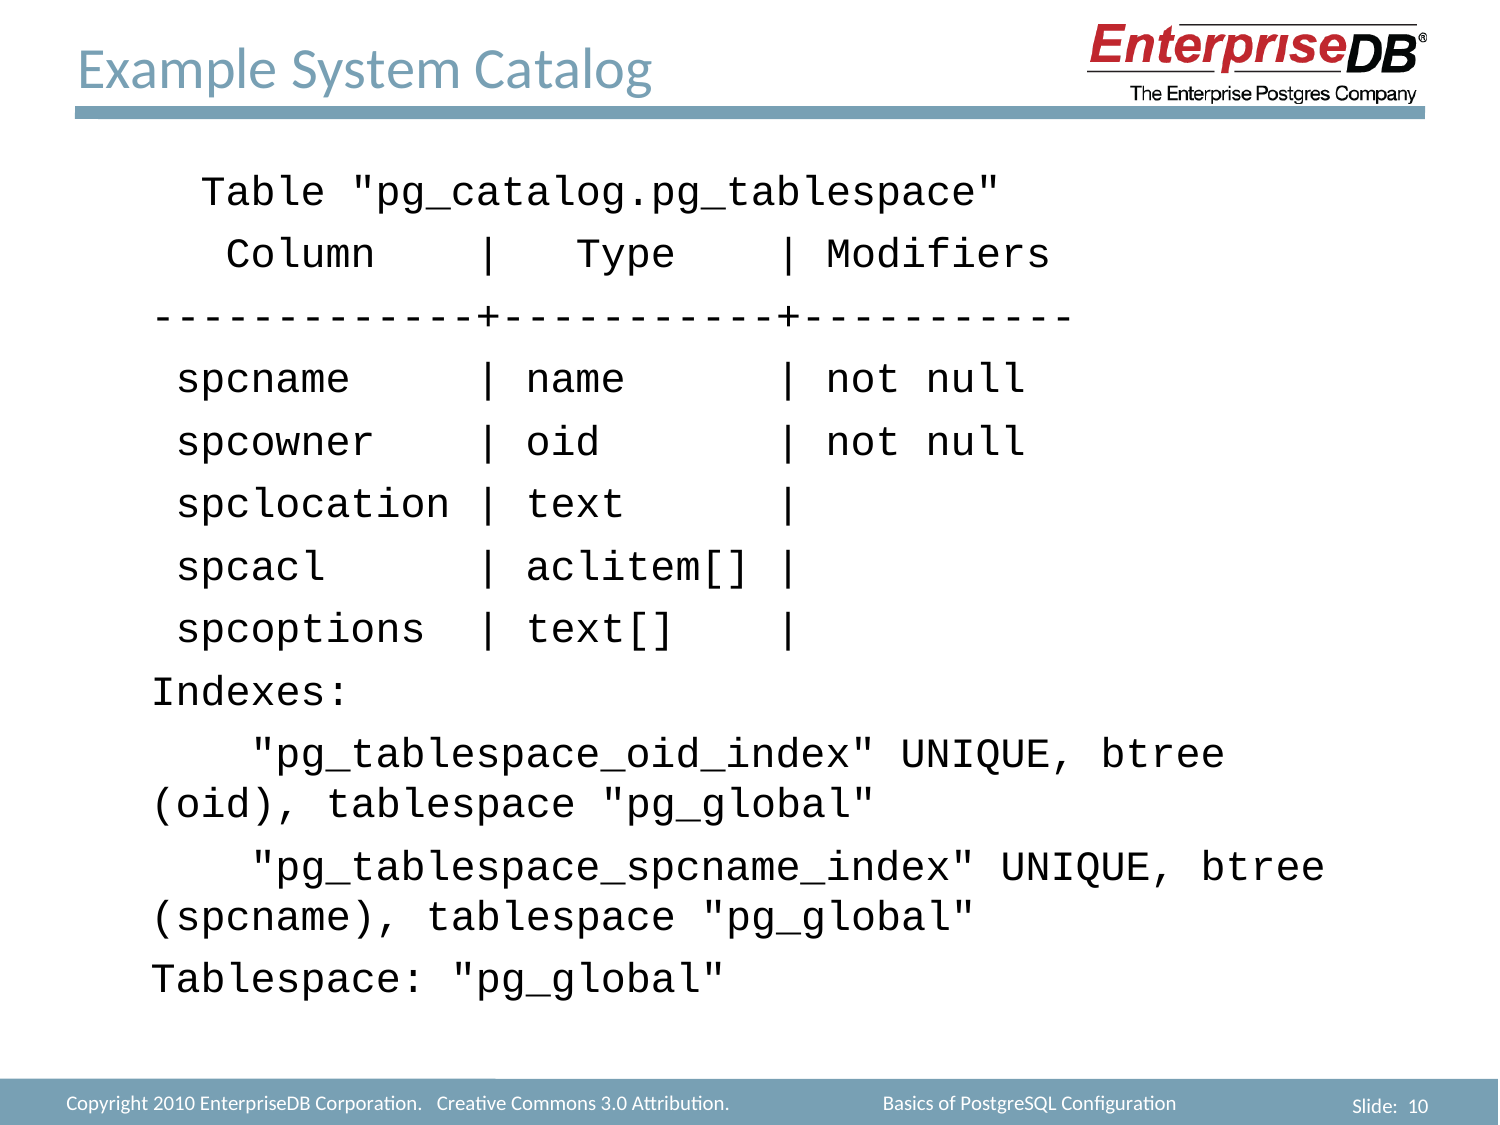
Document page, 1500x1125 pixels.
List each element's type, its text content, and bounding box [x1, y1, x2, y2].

picture [1088, 24, 1427, 104]
list Table "pg_catalog.pg_tablespace" Column | Type | Modifiers -------------+-----------+----------- spcname | name | not null spcowner | oid | not null spclocation | text | spcacl | aclitem[] | spcoptions | text[] | Indexes: "pg_tablespace_oid_index" UNIQUE, btree (oid), tablespace "pg_global" "pg_tablespace_spcname_index" UNIQUE, btree (spcname), tablespace "pg_global" Tablespace: "pg_global" [79, 155, 1384, 1072]
title Example System Catalog [62, 4, 1088, 126]
